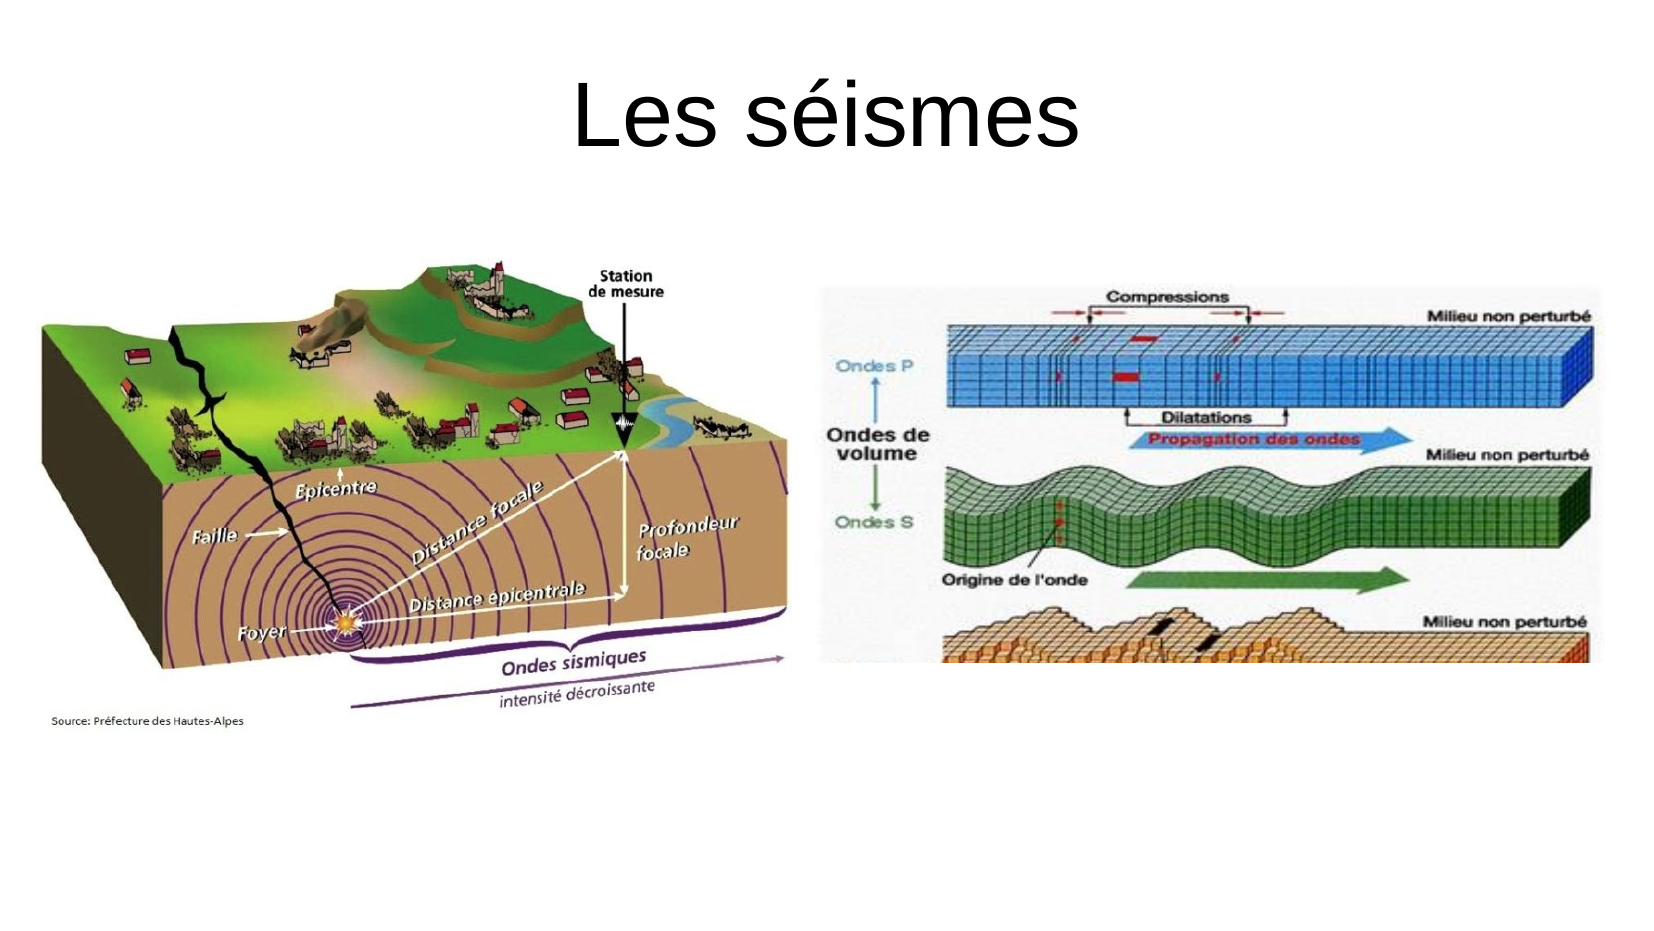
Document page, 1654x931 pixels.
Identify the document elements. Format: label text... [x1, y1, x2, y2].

picture [814, 283, 1607, 663]
picture [36, 258, 792, 733]
title Les séismes [82, 37, 1571, 193]
